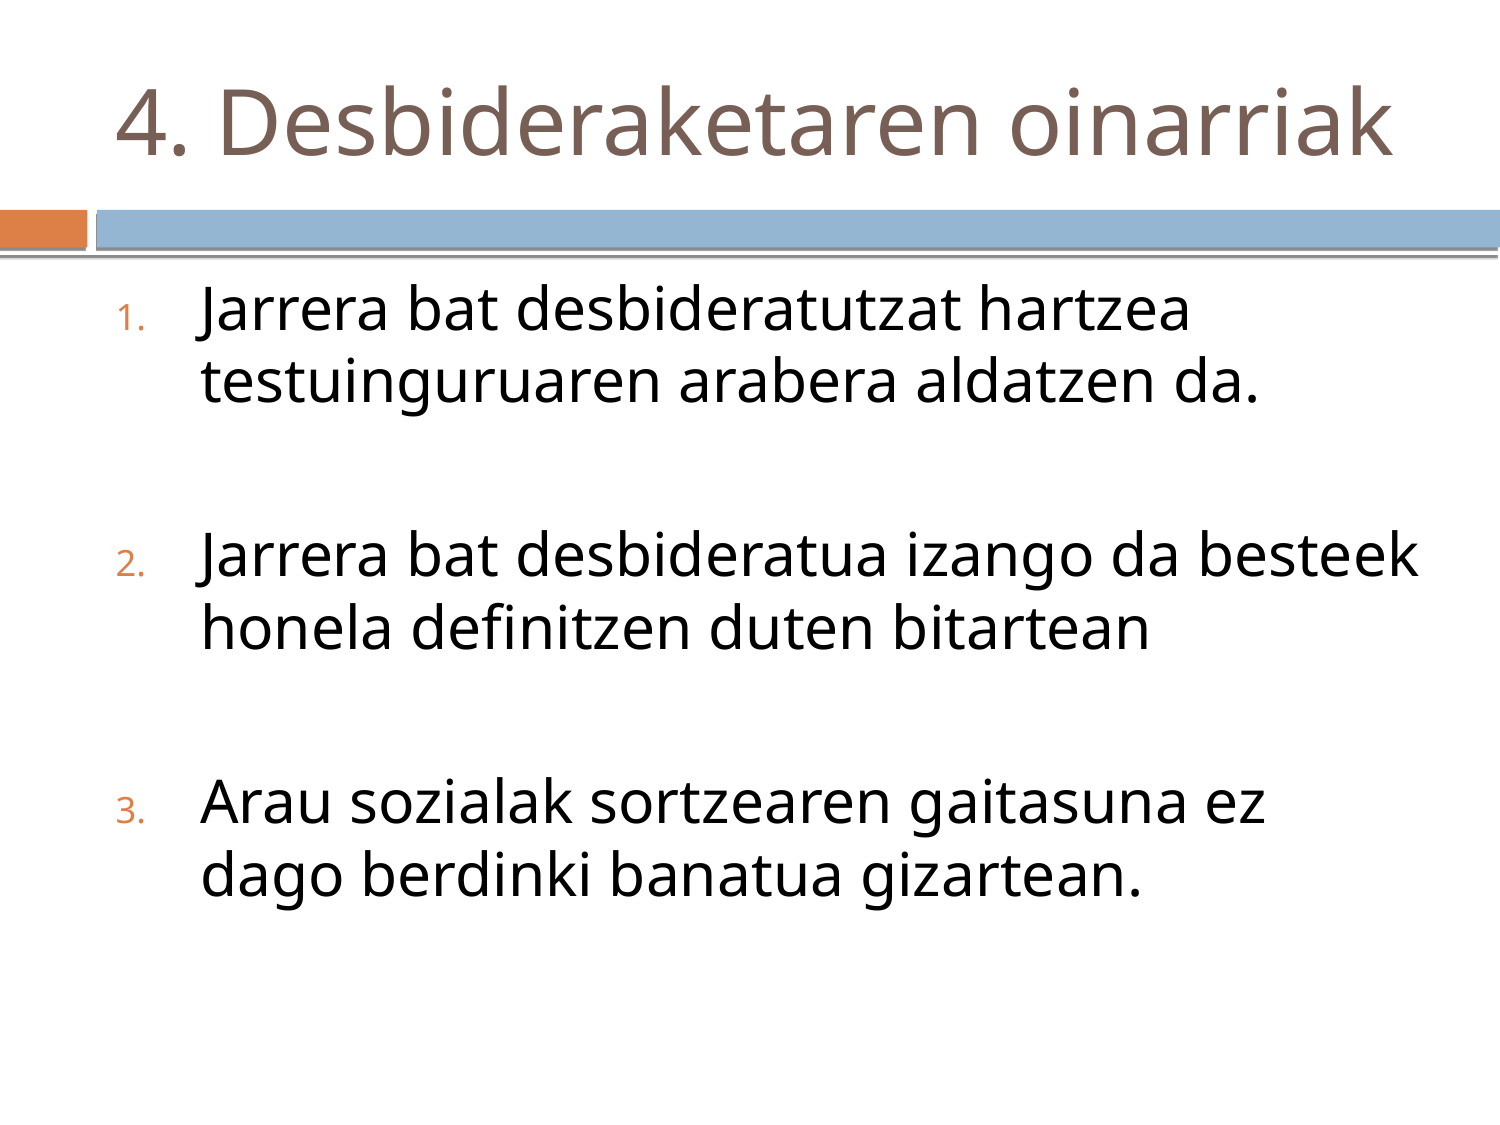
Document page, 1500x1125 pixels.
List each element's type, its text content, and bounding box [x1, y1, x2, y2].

title 4. Desbideraketaren oinarriak [100, 37, 1438, 200]
list Jarrera bat desbideratutzat hartzea testuinguruaren arabera aldatzen da. Jarrera bat desbideratua izango da besteek honela definitzen duten bitartean Arau sozialak sortzearen gaitasuna ez dago berdinki banatua gizartean. [100, 262, 1438, 1000]
